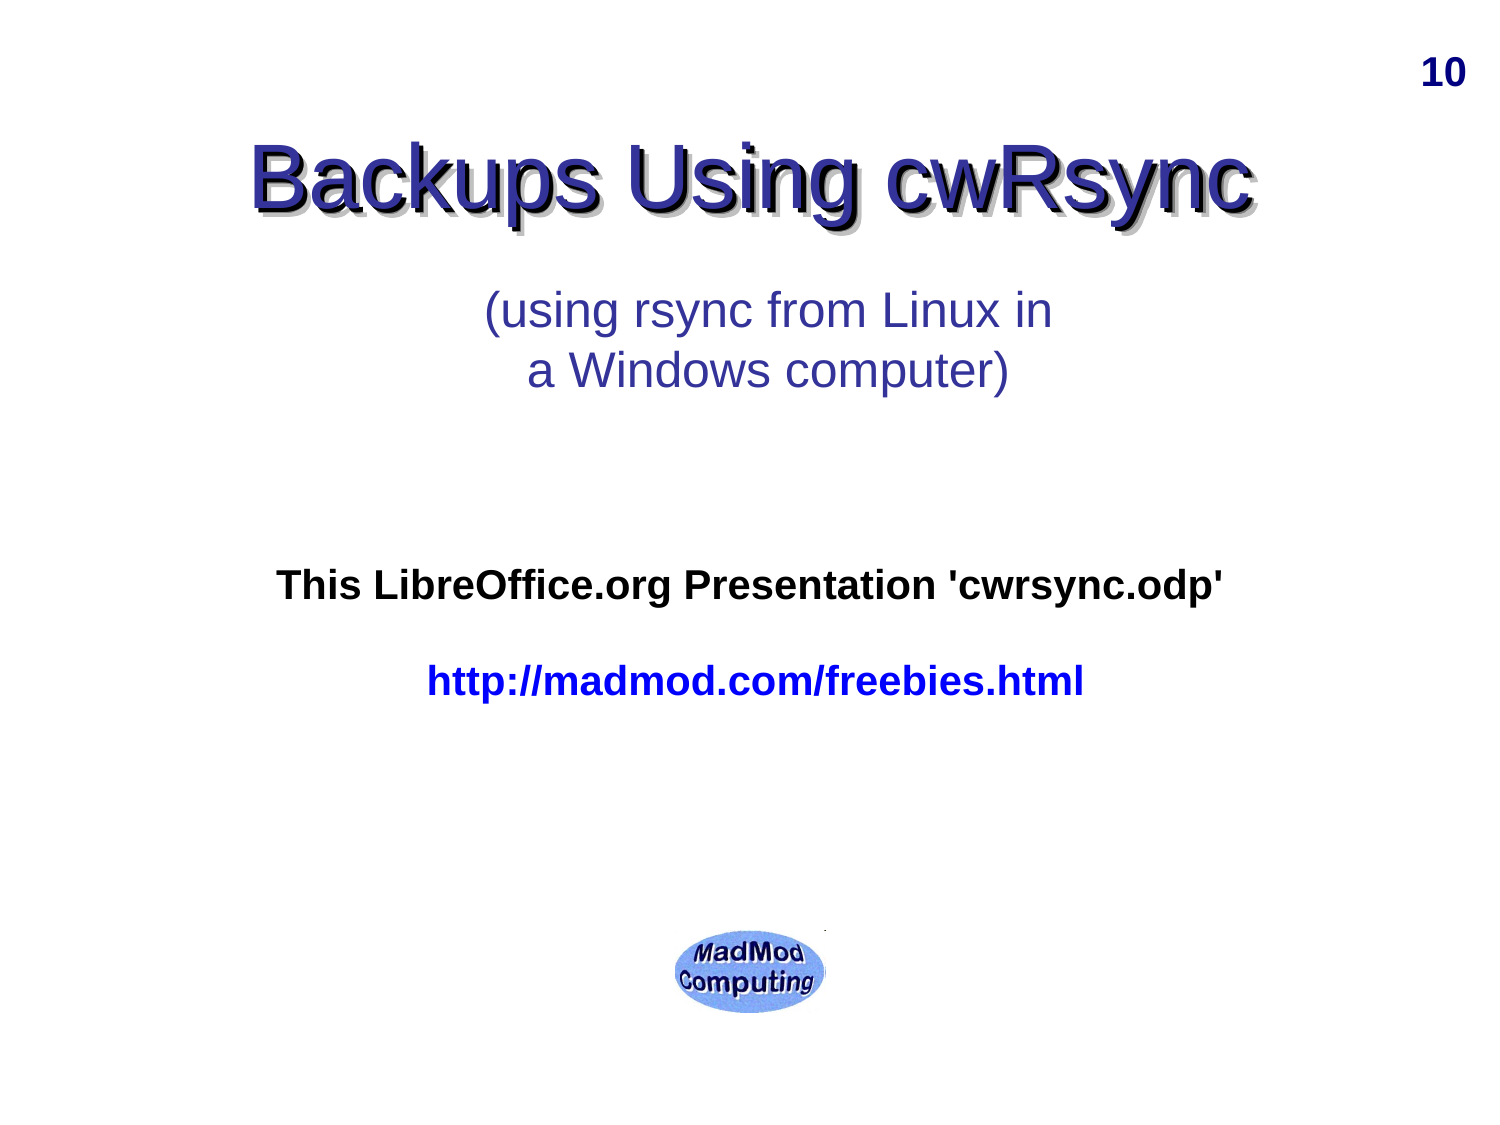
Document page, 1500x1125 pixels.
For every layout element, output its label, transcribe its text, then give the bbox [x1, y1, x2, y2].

subtitle This LibreOffice.org Presentation 'cwrsync.odp' http://madmod.com/freebies.html [75, 562, 1351, 751]
picture [675, 930, 826, 1013]
text_box (using rsync from Linux in a Windows computer) [299, 299, 1238, 376]
text_box 10 [1387, 37, 1500, 103]
title Backups Using cwRsync [187, 116, 1313, 238]
